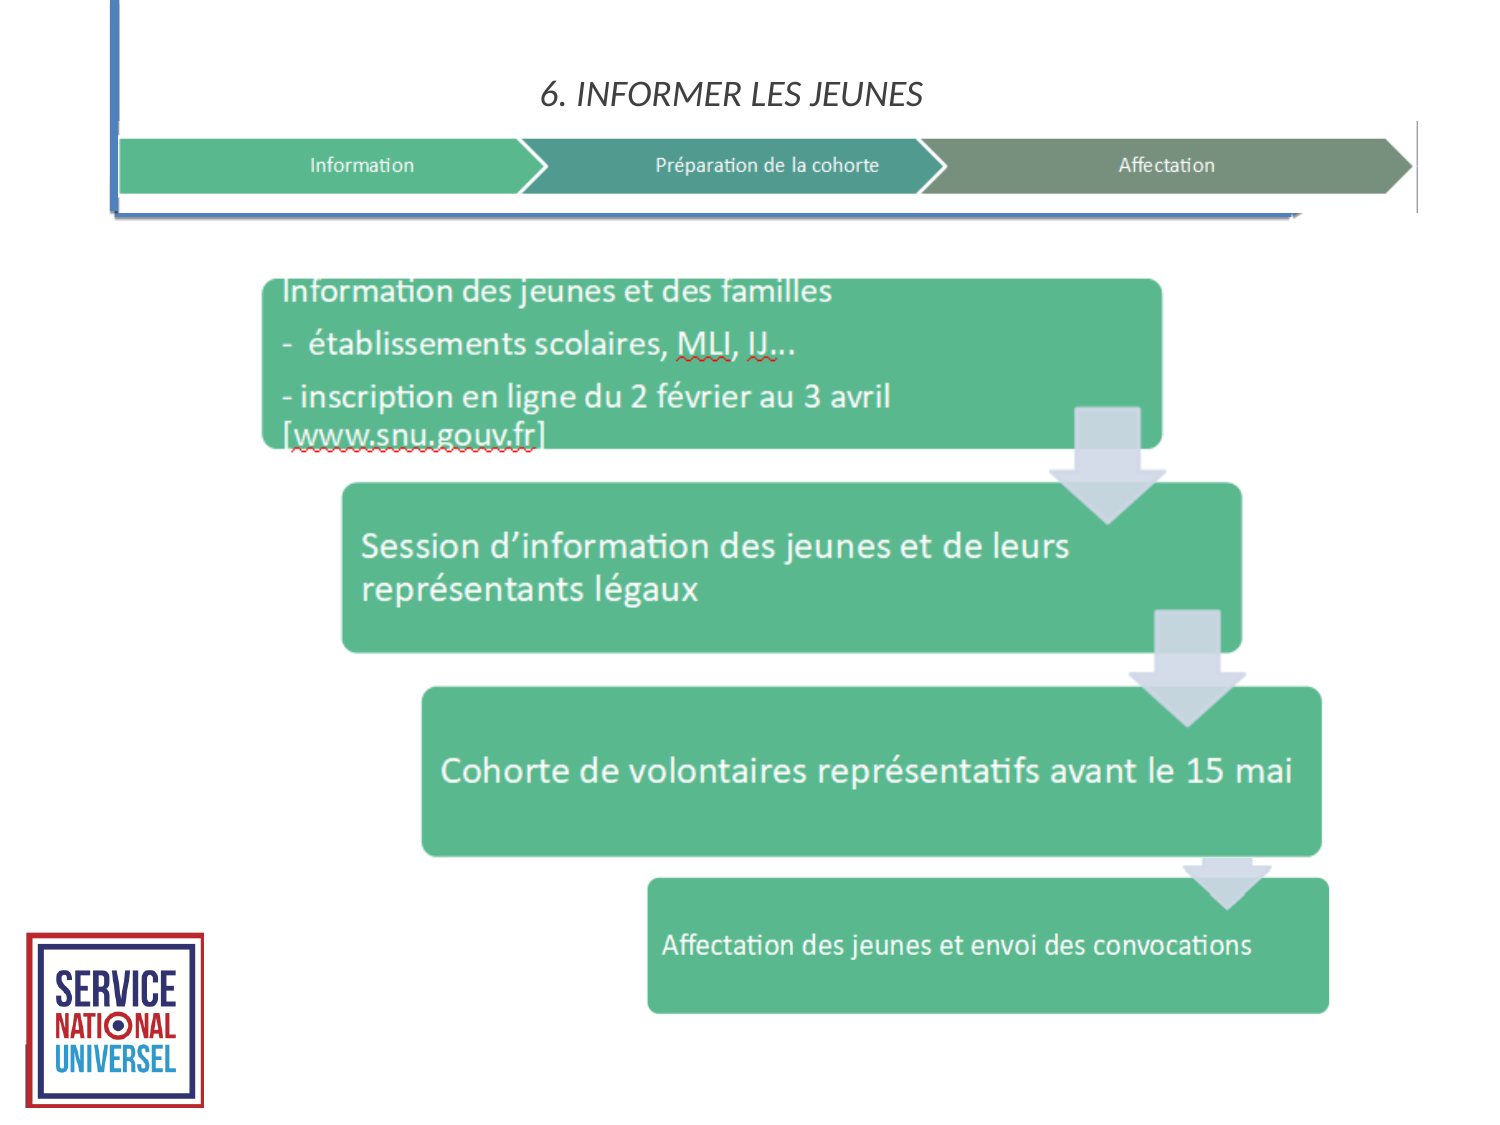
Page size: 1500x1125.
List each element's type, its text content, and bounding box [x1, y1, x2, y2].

text_box 6. informer les jeunes [151, 70, 1312, 121]
picture [224, 241, 1378, 1087]
picture [25, 931, 204, 1108]
picture [118, 121, 1418, 213]
